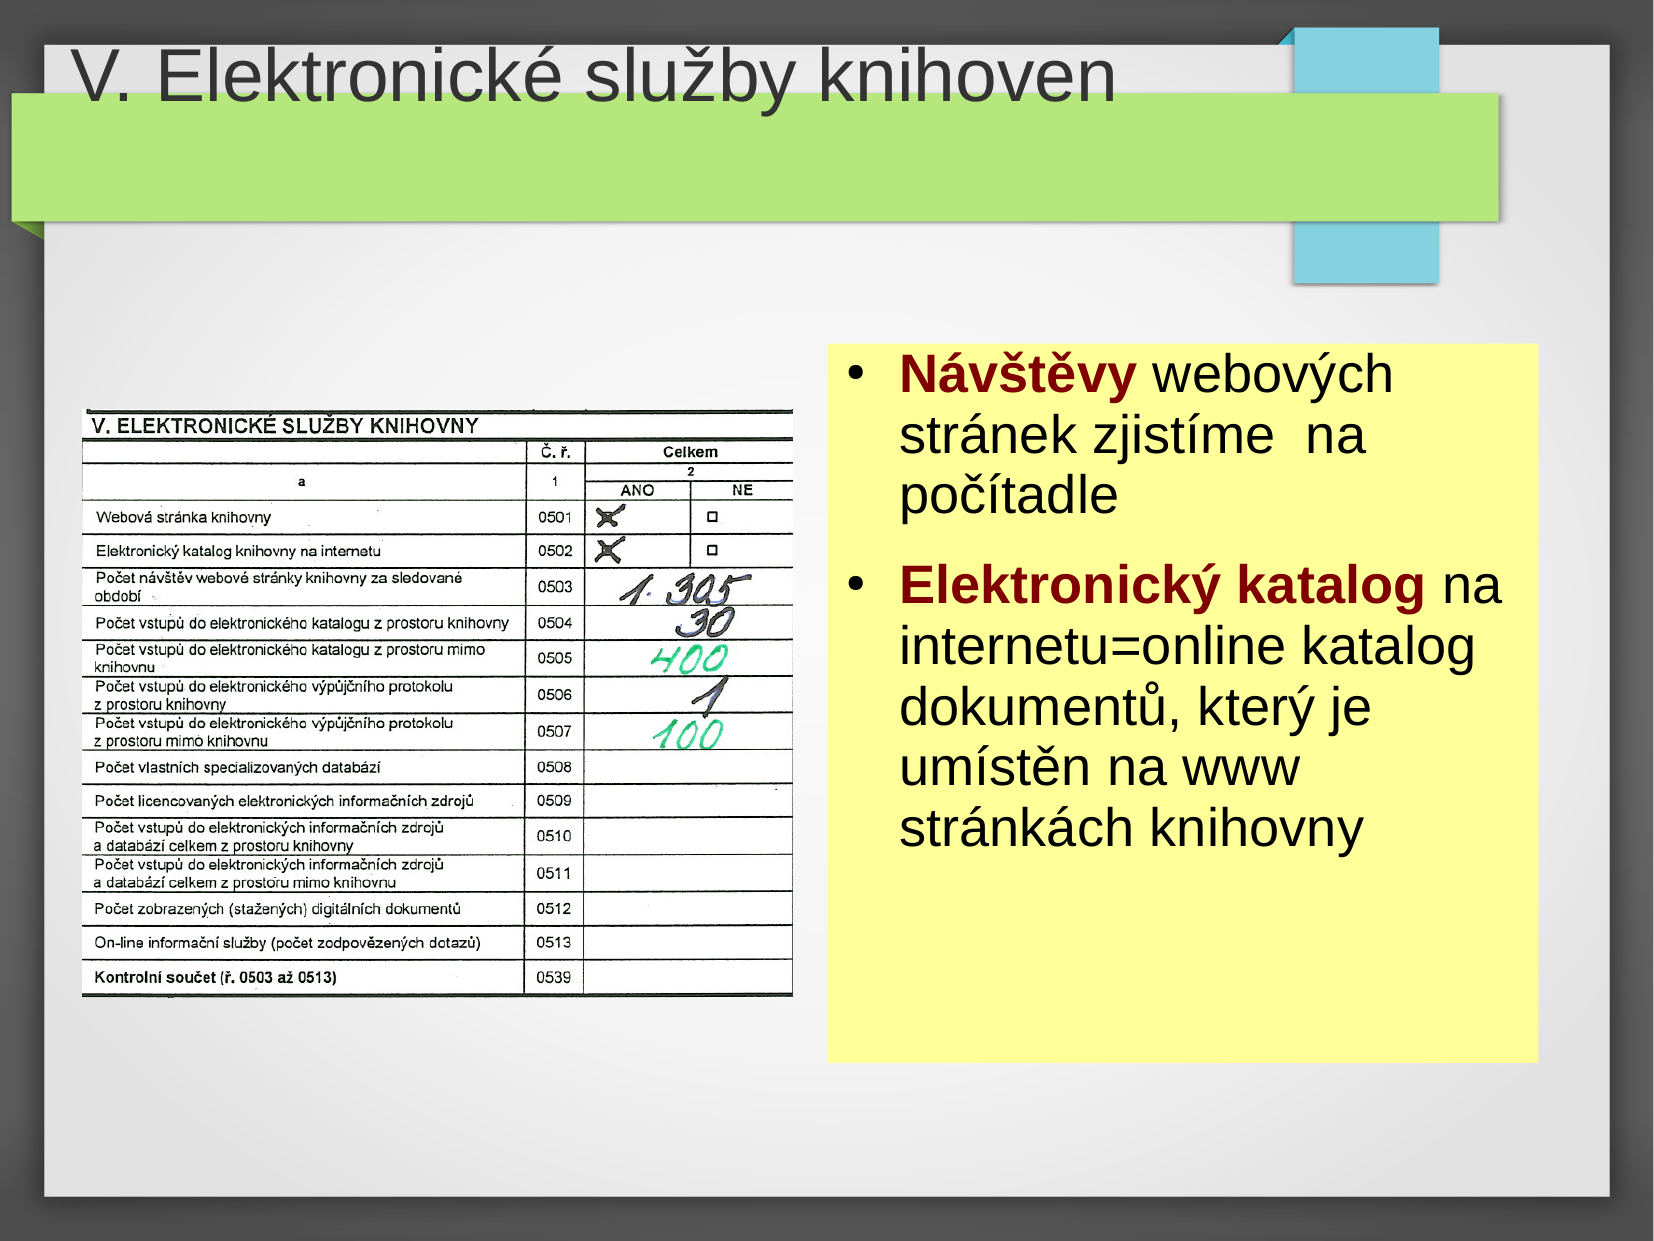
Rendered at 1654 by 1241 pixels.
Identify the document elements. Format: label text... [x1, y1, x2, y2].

list Návštěvy webových stránek zjistíme na počítadle Elektronický katalog na internetu=online katalog dokumentů, který je umístěn na www stránkách knihovny [828, 343, 1539, 1063]
picture [0, 0, 1654, 1241]
title V. Elektronické služby knihoven [70, 33, 1229, 286]
